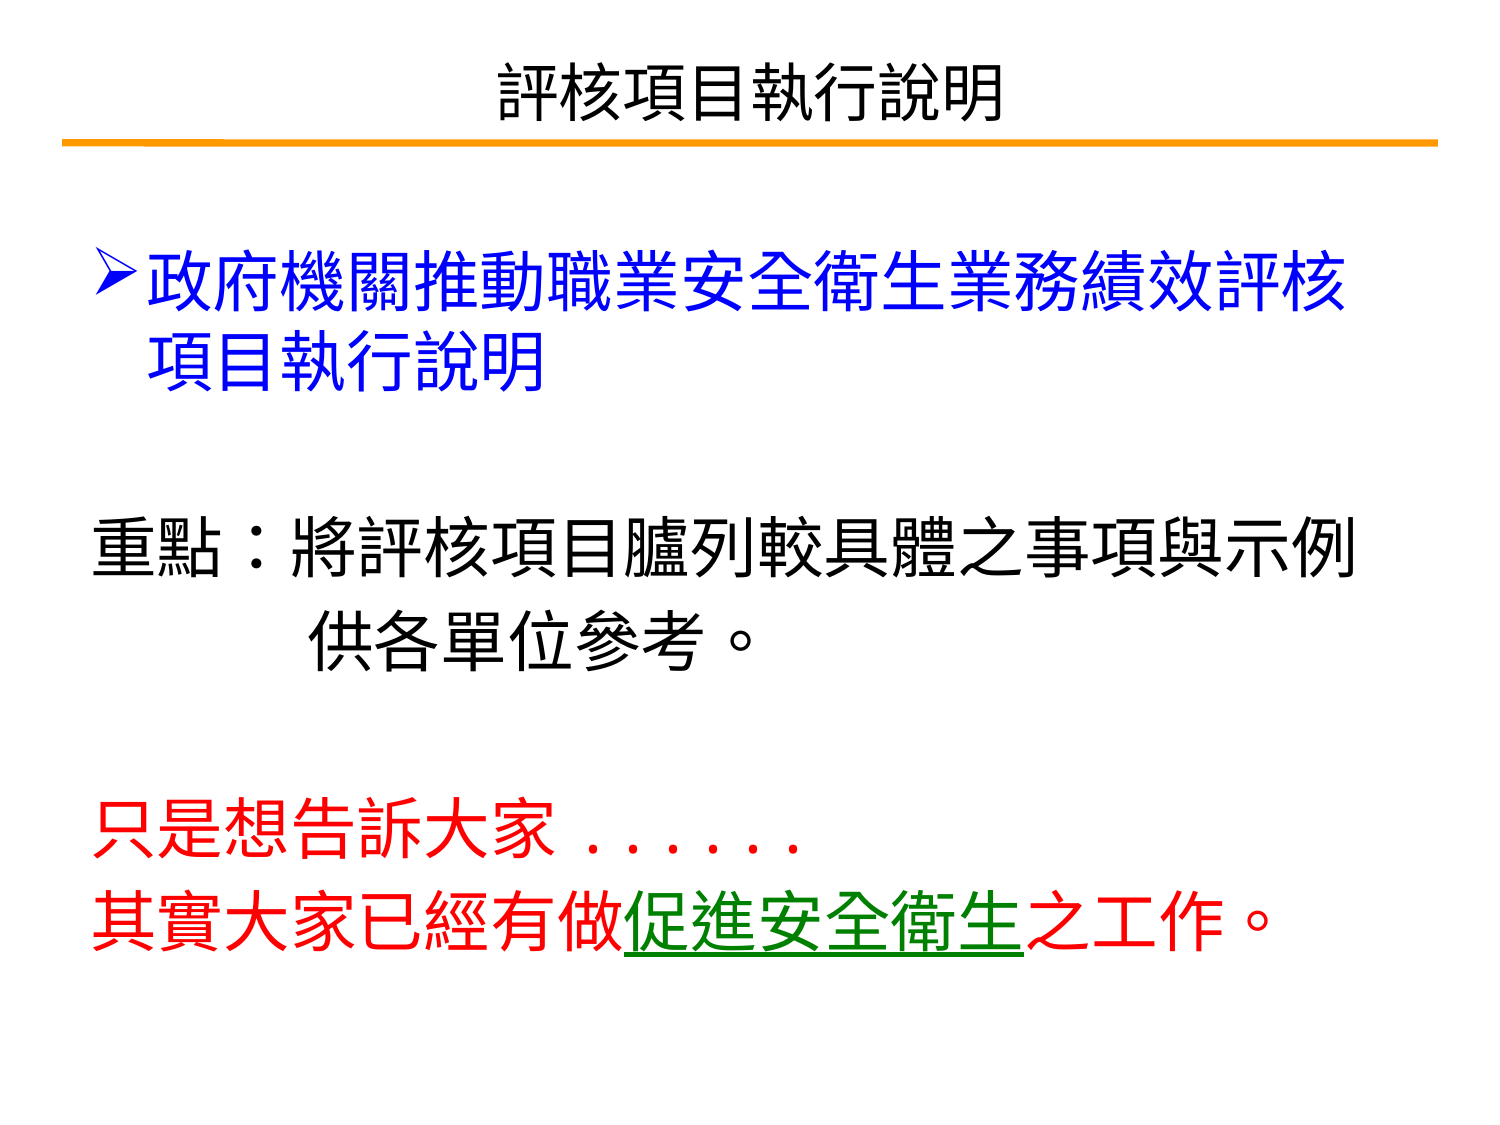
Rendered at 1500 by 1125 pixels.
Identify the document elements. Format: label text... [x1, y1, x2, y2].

list 政府機關推動職業安全衛生業務績效評核項目執行說明 重點：將評核項目臚列較具體之事項與示例 供各單位參考。 只是想告訴大家...... 其實大家已經有做促進安全衛生之工作。 [75, 231, 1425, 975]
title 評核項目執行說明 [75, 45, 1425, 138]
